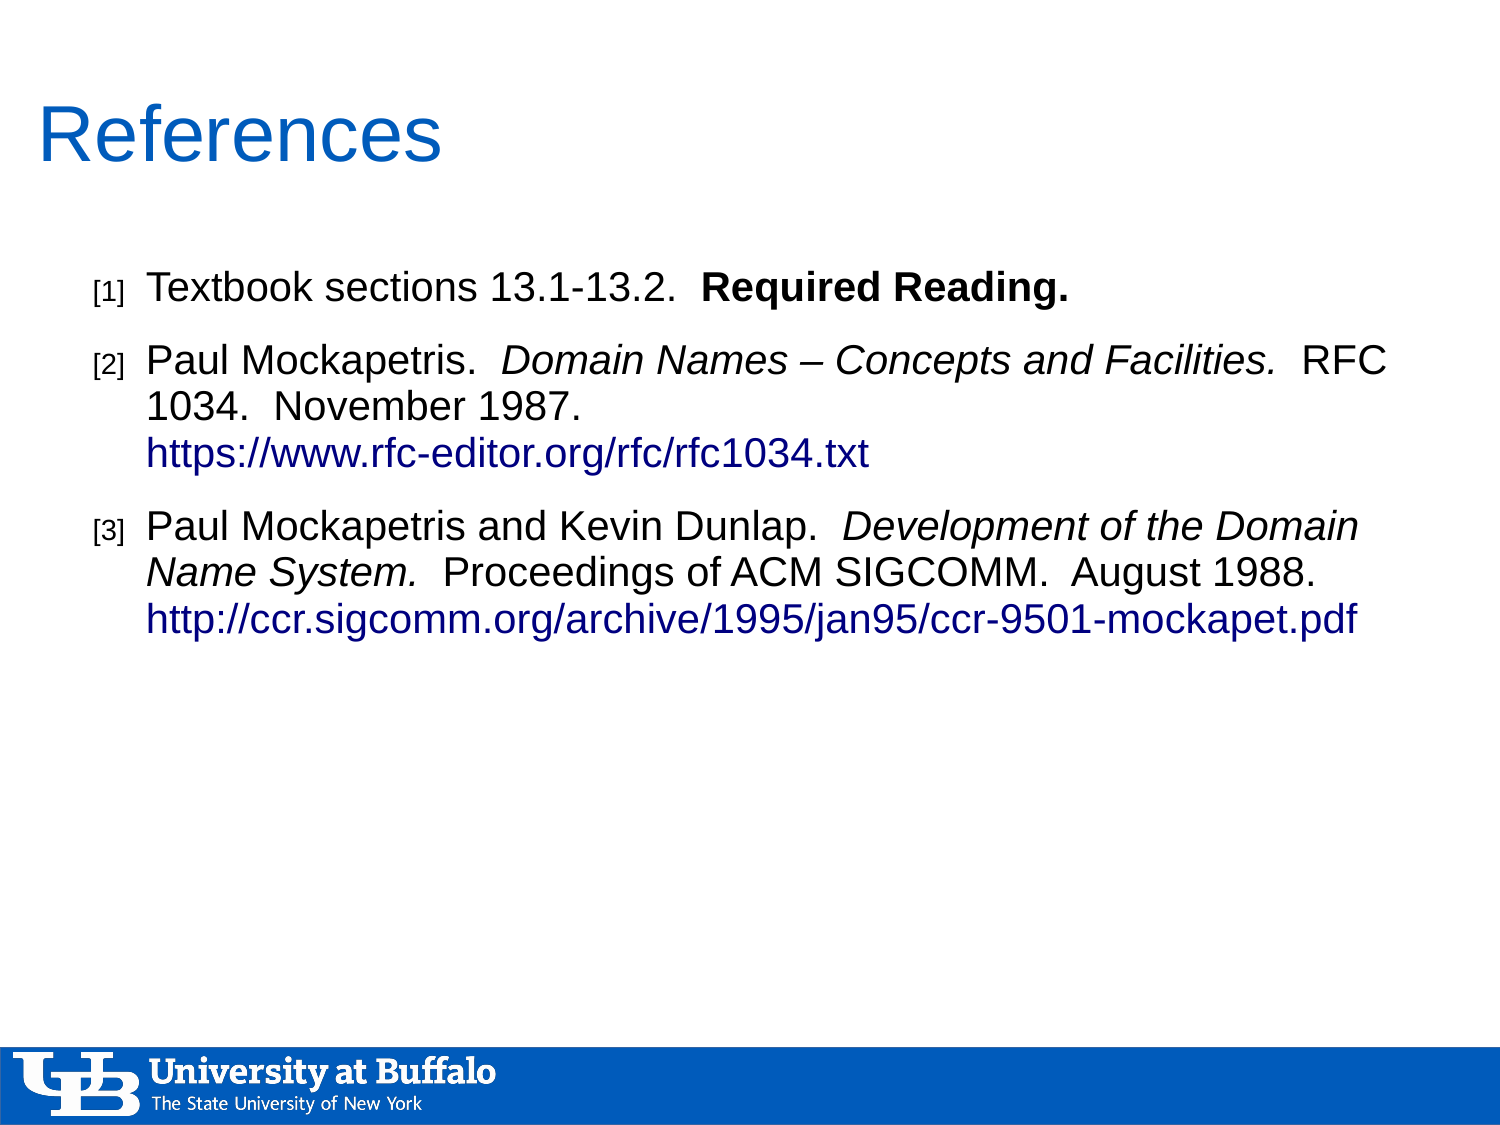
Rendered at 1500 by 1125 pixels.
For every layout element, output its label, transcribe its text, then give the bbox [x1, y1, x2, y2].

list Textbook sections 13.1-13.2. Required Reading. Paul Mockapetris. Domain Names – Concepts and Facilities. RFC 1034. November 1987. https://www.rfc-editor.org/rfc/rfc1034.txt Paul Mockapetris and Kevin Dunlap. Development of the Domain Name System. Proceedings of ACM SIGCOMM. August 1988. http://ccr.sigcomm.org/archive/1995/jan95/ccr-9501-mockapet.pdf [75, 263, 1425, 916]
picture [13, 1052, 496, 1116]
title References [37, 89, 1388, 179]
